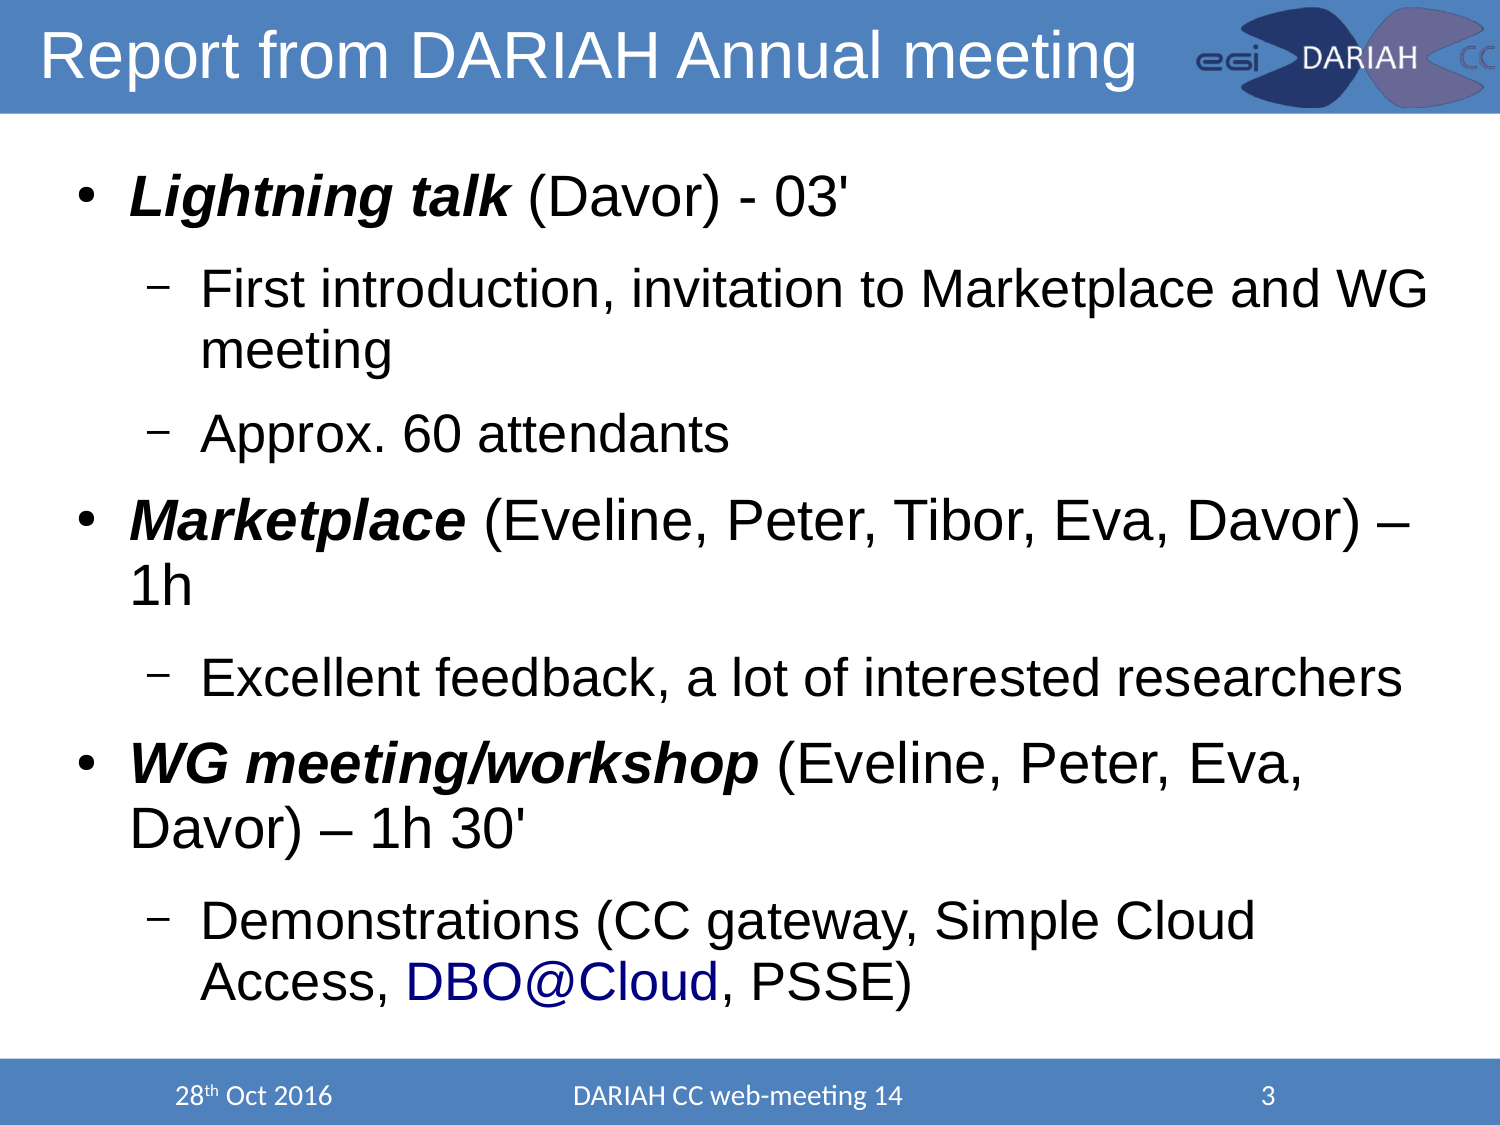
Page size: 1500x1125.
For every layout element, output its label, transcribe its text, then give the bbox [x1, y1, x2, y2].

list Lightning talk (Davor) - 03' First introduction, invitation to Marketplace and WG meeting Approx. 60 attendants Marketplace (Eveline, Peter, Tibor, Eva, Davor) – 1h Excellent feedback, a lot of interested researchers WG meeting/workshop (Eveline, Peter, Eva, Davor) – 1h 30' Demonstrations (CC gateway, Simple Cloud Access, DBO@Cloud, PSSE) [58, 164, 1458, 1023]
title Report from DARIAH Annual meeting [0, 0, 1182, 114]
picture [1196, 7, 1495, 108]
